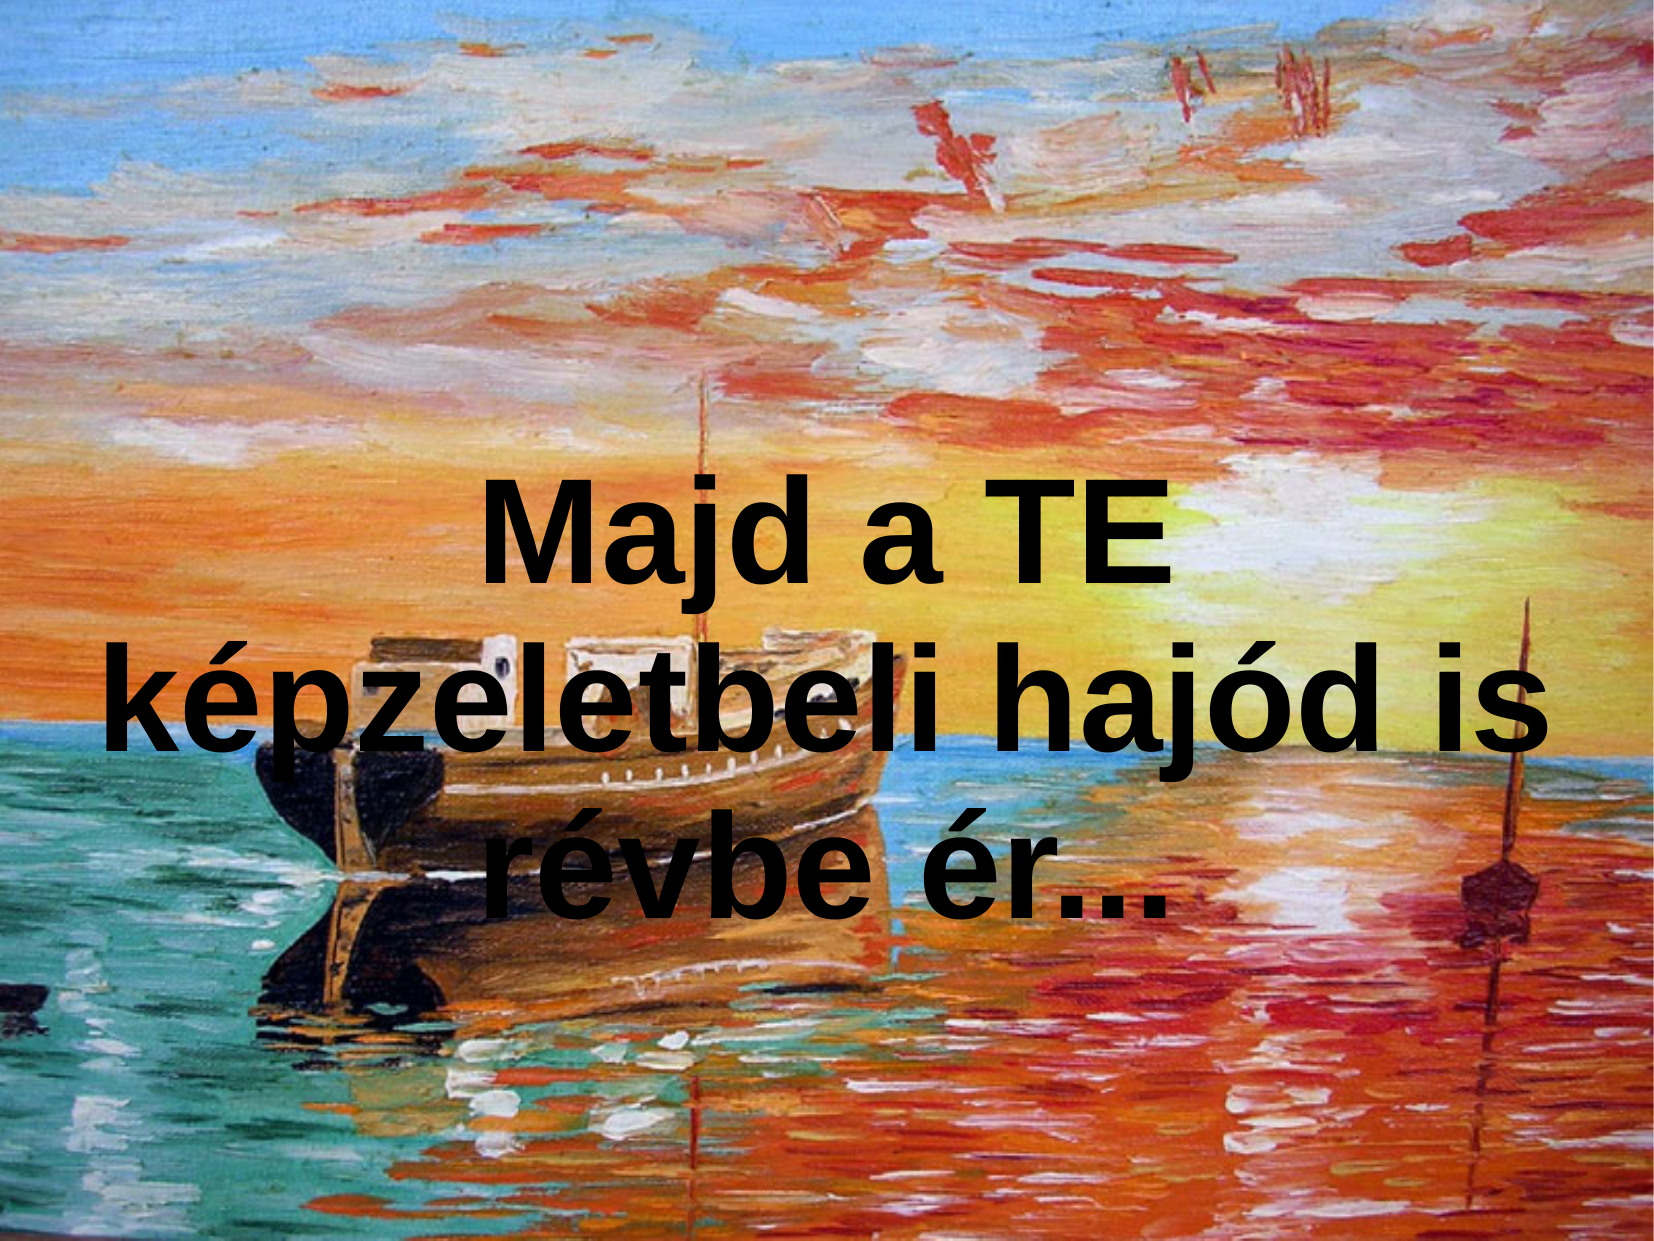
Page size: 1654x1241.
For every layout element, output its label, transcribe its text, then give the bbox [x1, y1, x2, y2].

subtitle Majd a TE képzeletbeli hajód is révbe ér... [82, 290, 1571, 1109]
picture [0, 0, 1654, 1241]
